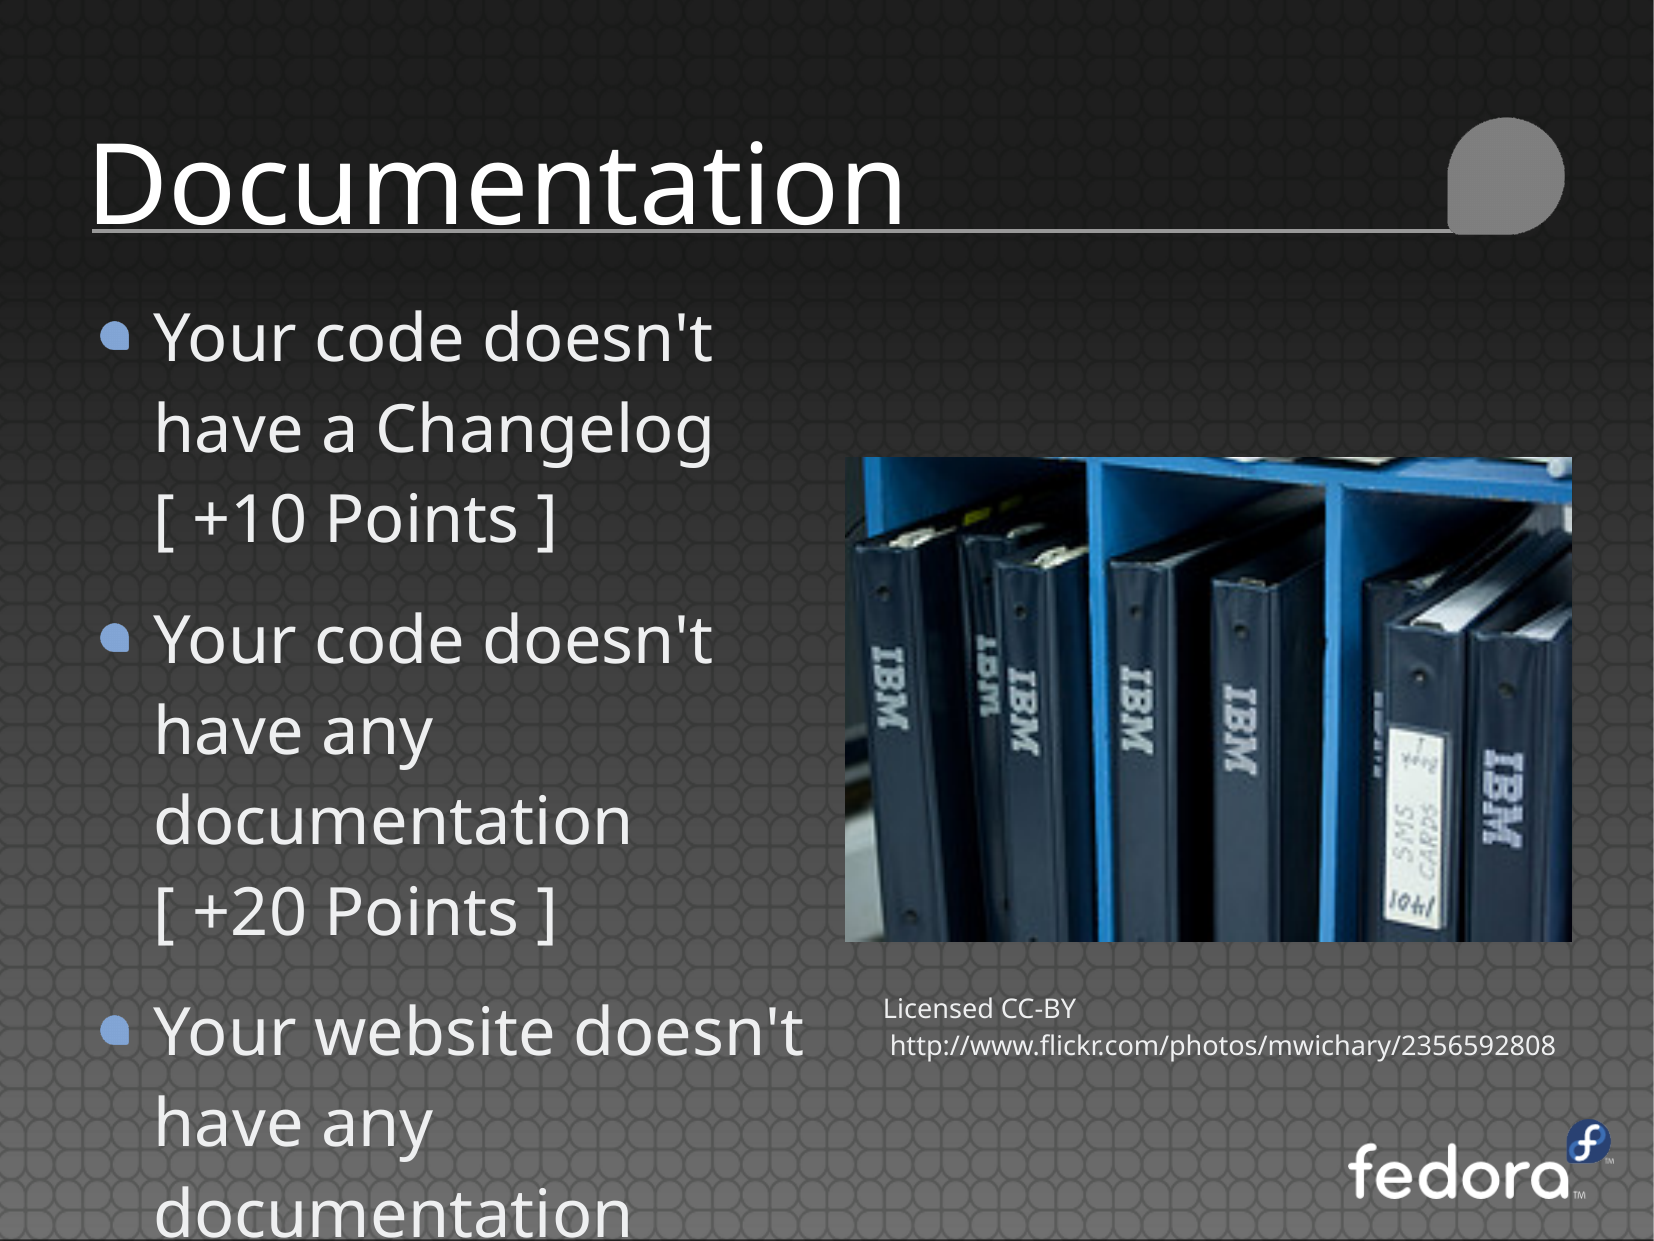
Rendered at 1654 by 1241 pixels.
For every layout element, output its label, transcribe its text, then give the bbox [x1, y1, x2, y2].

picture [0, 0, 1654, 1241]
list Your code doesn't have a Changelog [ +10 Points ] Your code doesn't have any documentation [ +20 Points ] Your website doesn't have any documentation [ +30 Points ] [82, 290, 809, 1205]
title Documentation [86, 112, 1576, 249]
text_box Licensed CC-BY http://www.flickr.com/photos/mwichary/2356592808 [879, 982, 1560, 1060]
